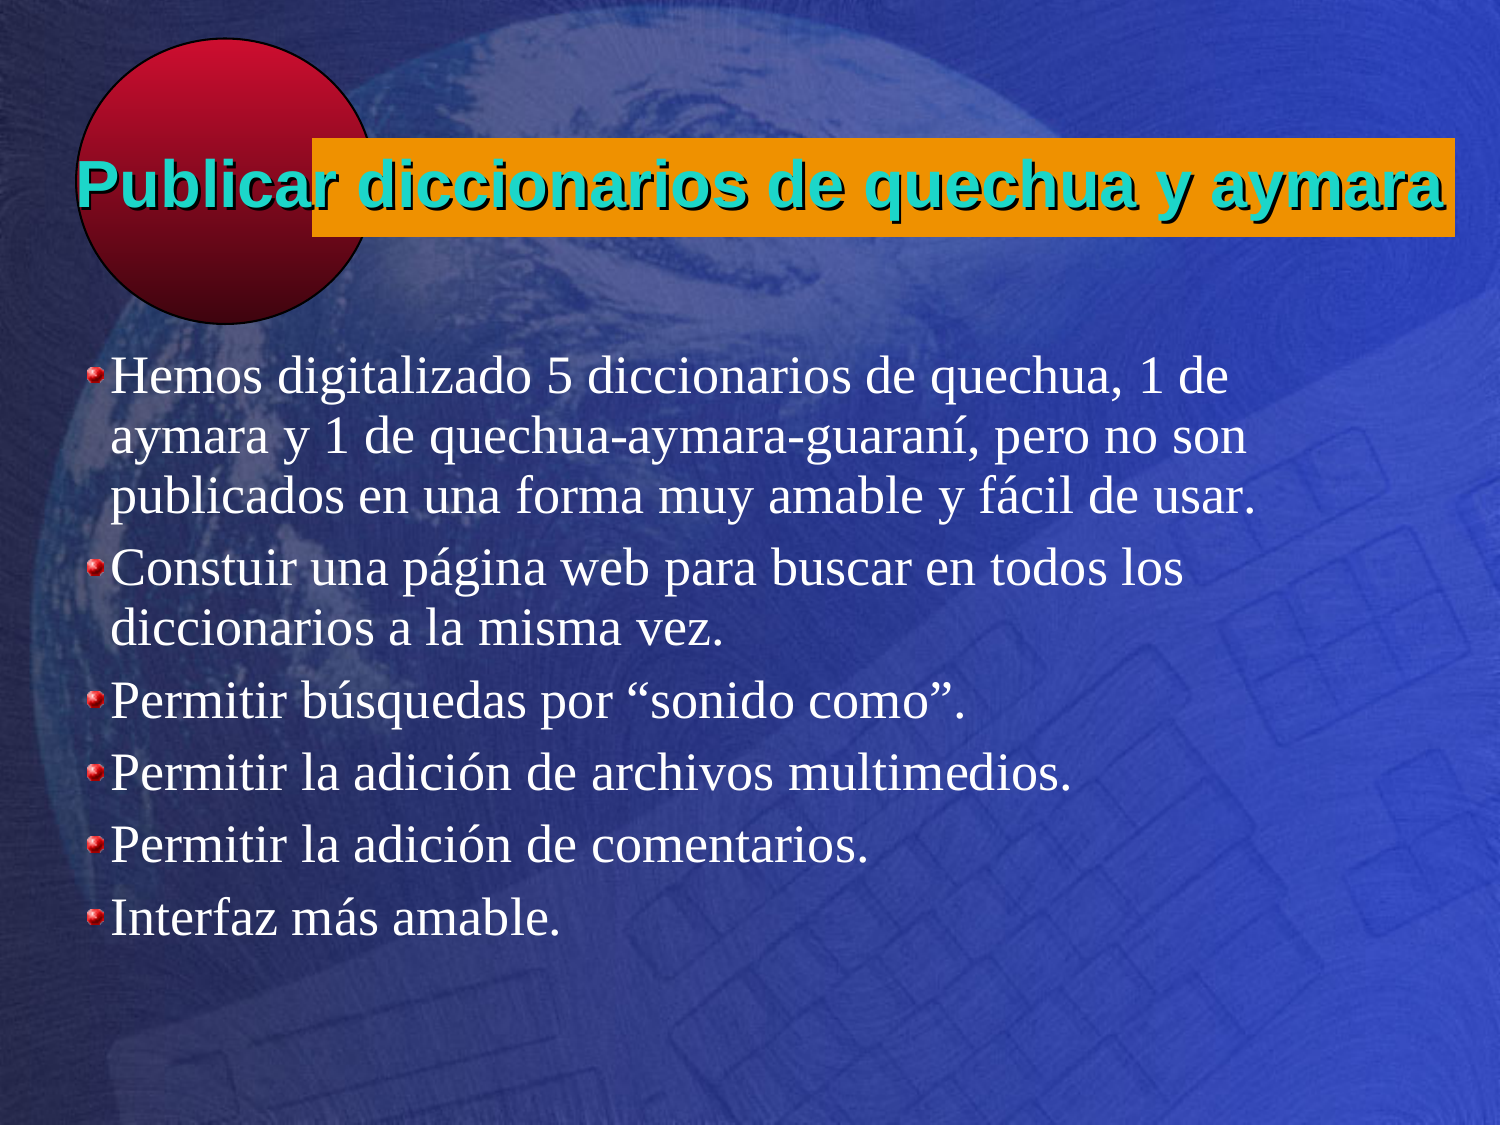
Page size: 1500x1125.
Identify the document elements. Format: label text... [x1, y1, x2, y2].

title Publicar diccionarios de quechua y aymara [75, 79, 1457, 296]
text_box Hemos digitalizado 5 diccionarios de quechua, 1 de aymara y 1 de quechua-aymara-guaraní, pero no son publicados en una forma muy amable y fácil de usar. Constuir una página web para buscar en todos los diccionarios a la misma vez. Permitir búsquedas por “sonido como”. Permitir la adición de archivos multimedios. Permitir la adición de comentarios. Interfaz más amable. [73, 337, 1313, 955]
picture [0, 0, 1500, 1125]
